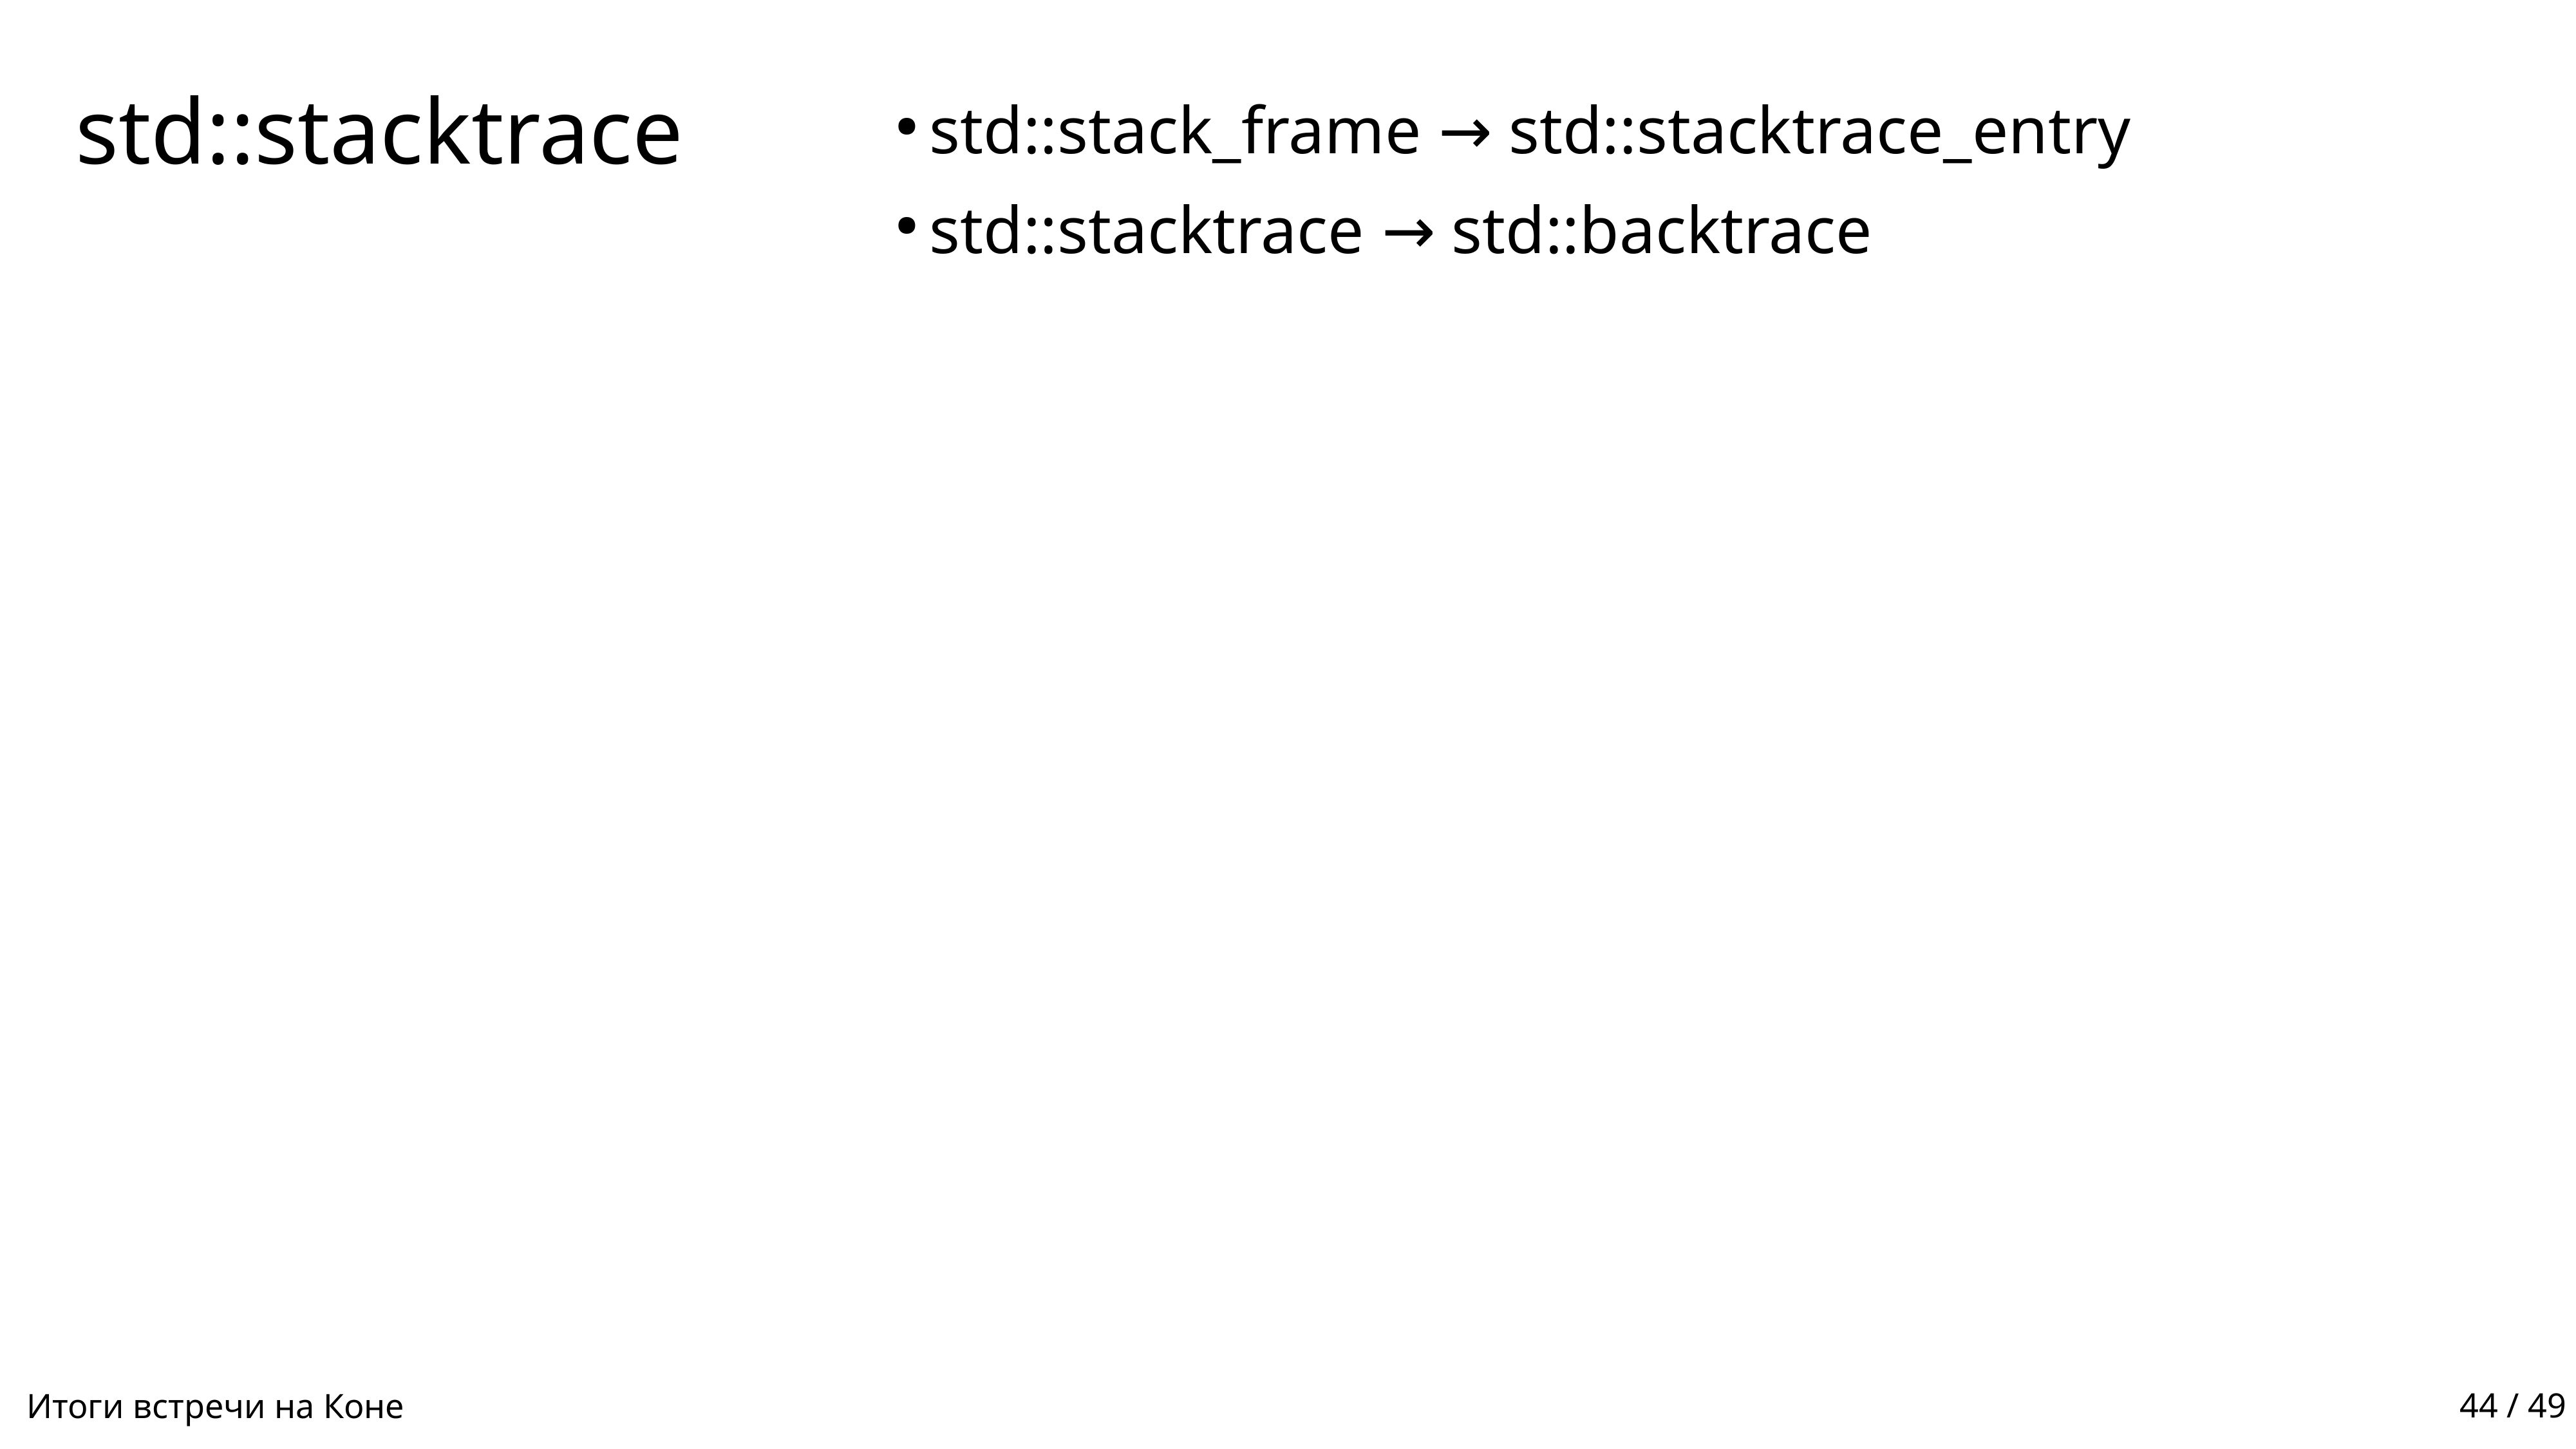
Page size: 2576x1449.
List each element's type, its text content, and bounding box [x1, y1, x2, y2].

title std::stacktrace [66, 81, 802, 486]
list Итоги встречи на Коне [17, 1376, 1114, 1431]
list std::stack_frame → std::stacktrace_entry std::stacktrace → std::backtrace [874, 81, 2460, 1249]
list <number> / 49 [1479, 1376, 2576, 1431]
